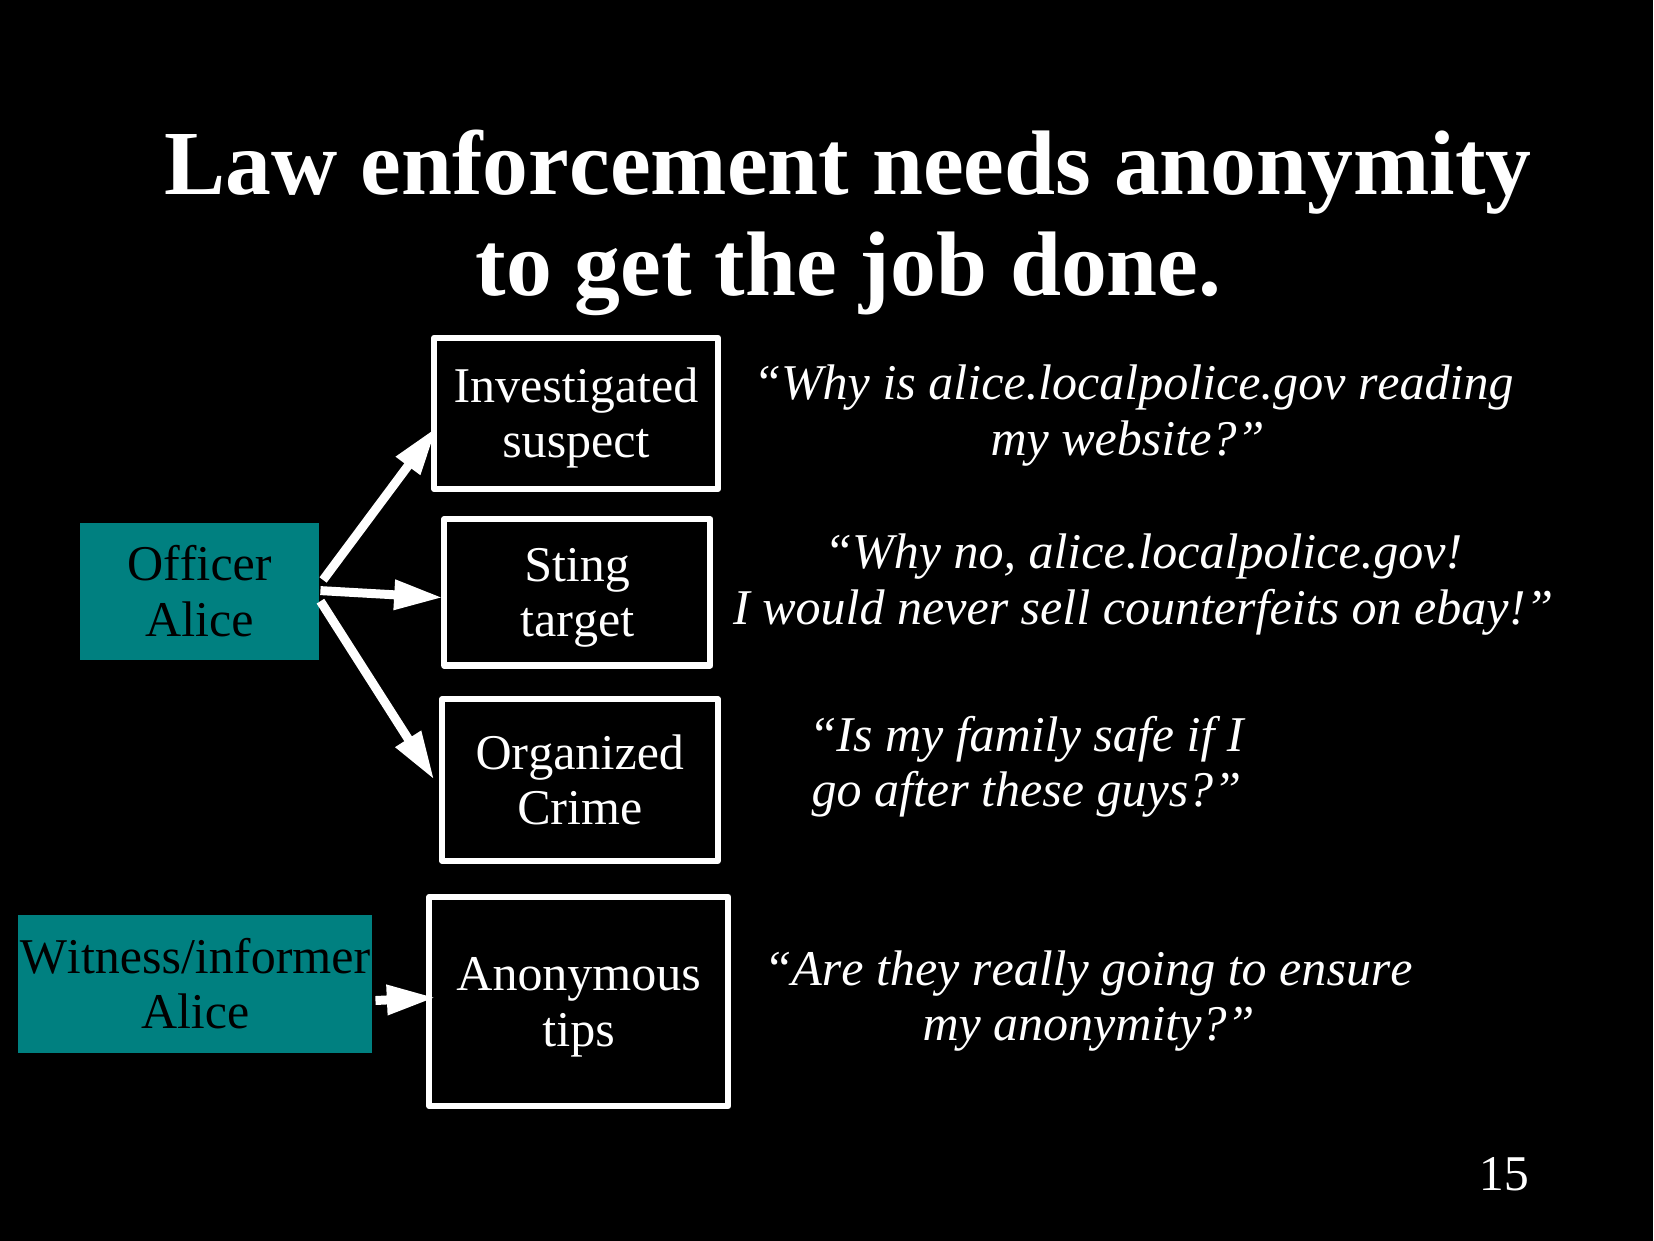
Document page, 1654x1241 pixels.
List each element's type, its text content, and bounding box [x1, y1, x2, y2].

text_box “Why is alice.localpolice.gov reading my website?” [753, 355, 1560, 482]
text_box Investigated suspect [434, 337, 718, 490]
title Law enforcement needs anonymity to get the job done. [121, 76, 1578, 352]
text_box Anonymous tips [429, 896, 729, 1107]
text_box Officer Alice [79, 522, 320, 661]
text_box Sting target [444, 519, 711, 666]
text_box “Are they really going to ensure my anonymity?” [763, 941, 1582, 1121]
text_box Witness/informer Alice [17, 914, 373, 1054]
text_box Organized Crime [442, 699, 718, 861]
text_box “Is my family safe if I go after these guys?” [808, 707, 1301, 866]
text_box “Why no, alice.localpolice.gov! I would never sell counterfeits on ebay!” [733, 524, 1608, 661]
